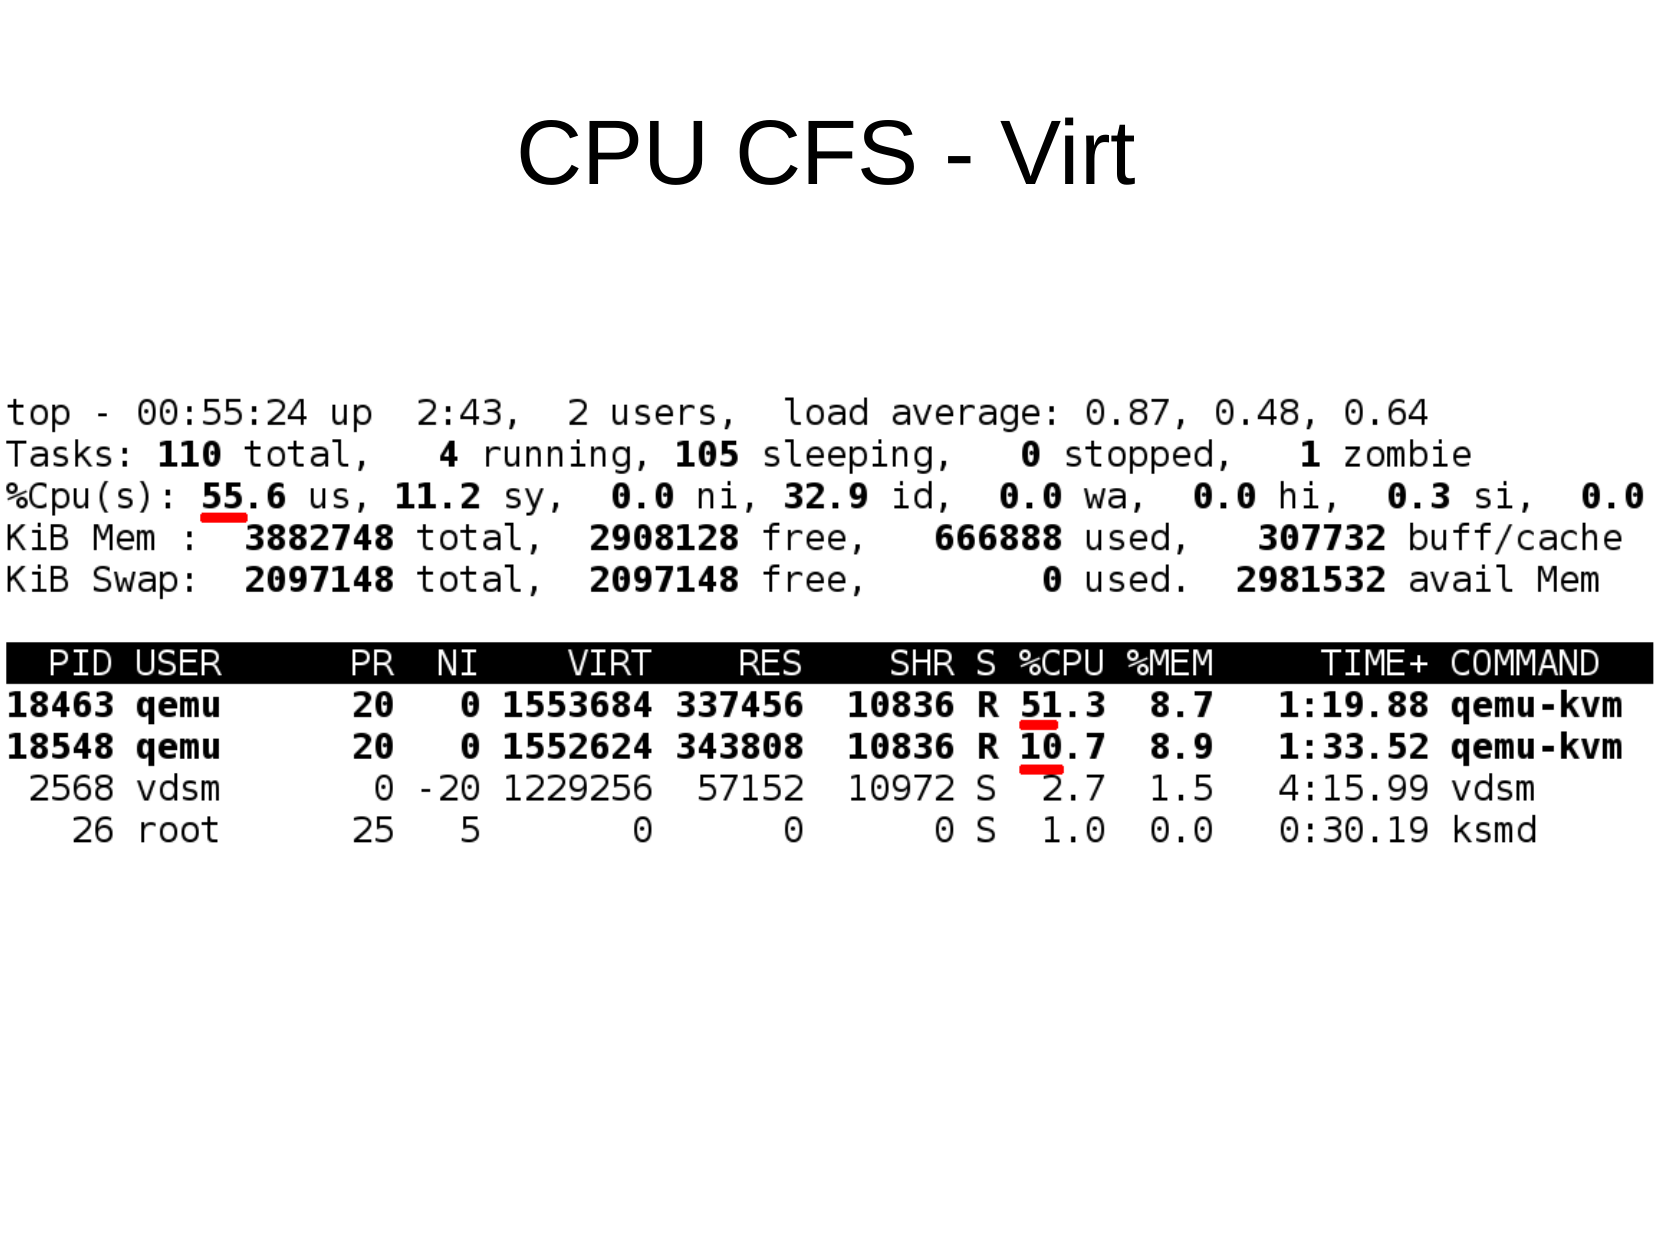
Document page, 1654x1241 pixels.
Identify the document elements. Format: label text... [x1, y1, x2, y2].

picture [5, 392, 1654, 854]
title CPU CFS - Virt [82, 49, 1571, 257]
